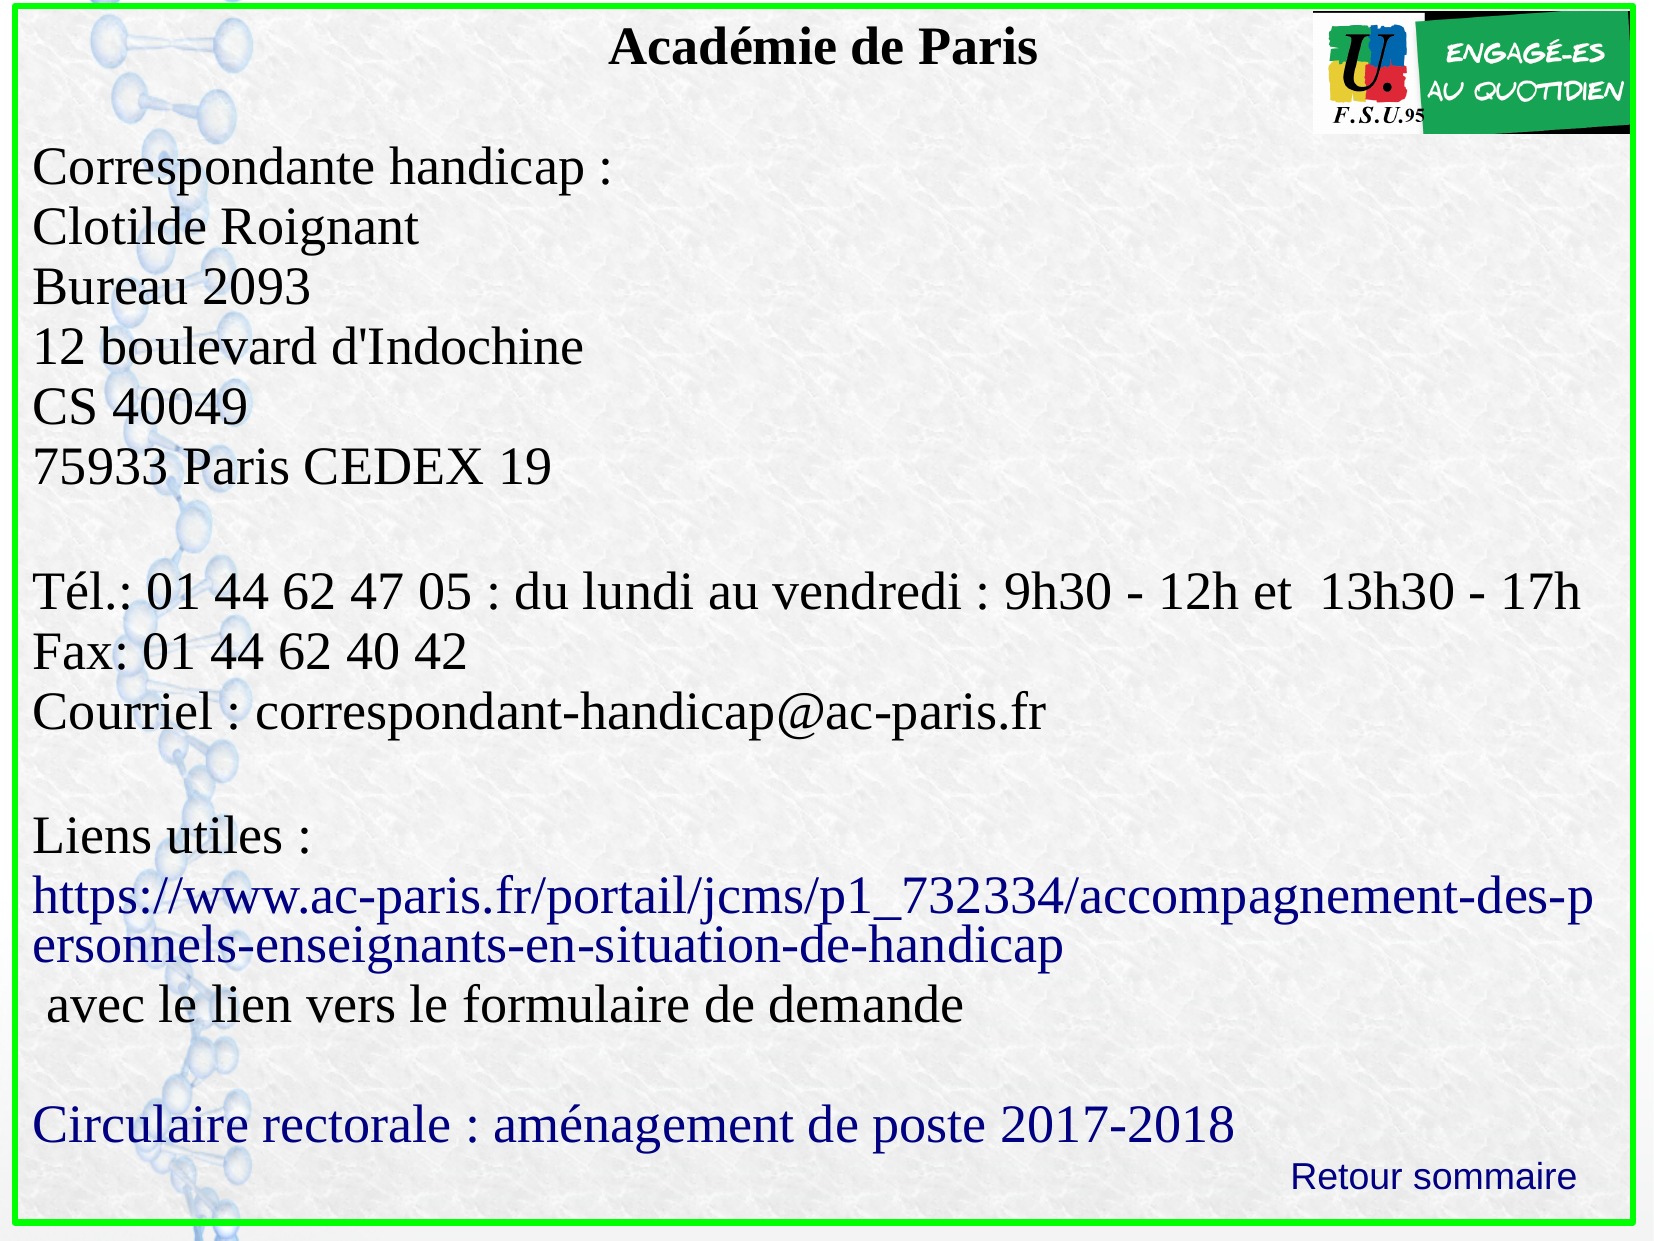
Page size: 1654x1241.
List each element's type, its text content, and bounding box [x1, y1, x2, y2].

picture [0, 0, 1654, 1241]
text_box Retour sommaire [1275, 1147, 1607, 1205]
text_box Académie de Paris Correspondante handicap : Clotilde Roignant Bureau 2093 12 boulevard d'Indochine CS 40049 75933 Paris CEDEX 19 Tél.: 01 44 62 47 05 : du lundi au vendredi : 9h30 - 12h et 13h30 - 17h Fax: 01 44 62 40 42 Courriel : correspondant-handicap@ac-paris.fr Liens utiles : https://www.ac-paris.fr/portail/jcms/p1_732334/accompagnement-des-personnels-enseignants-en-situation-de-handicap avec le lien vers le formulaire de demande Circulaire rectorale : aménagement de poste 2017-2018 [14, 6, 1633, 1223]
